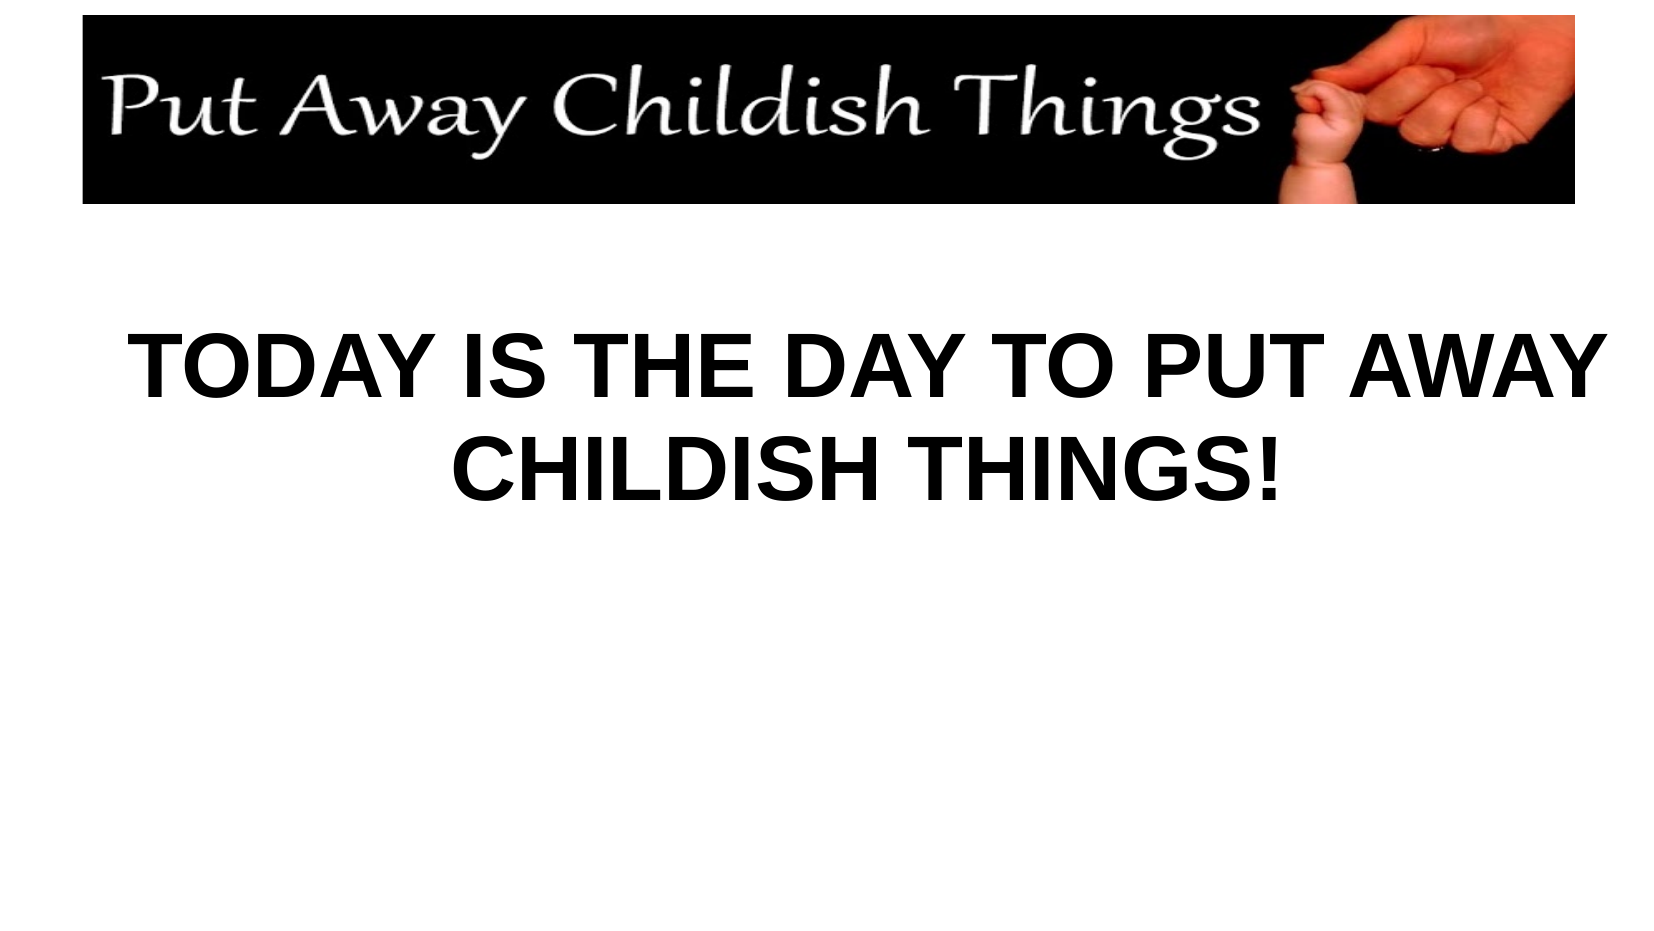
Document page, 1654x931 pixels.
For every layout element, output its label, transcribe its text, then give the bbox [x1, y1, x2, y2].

list TODAY IS THE DAY TO PUT AWAY CHILDISH THINGS! [30, 217, 1636, 901]
picture [82, 15, 1576, 204]
